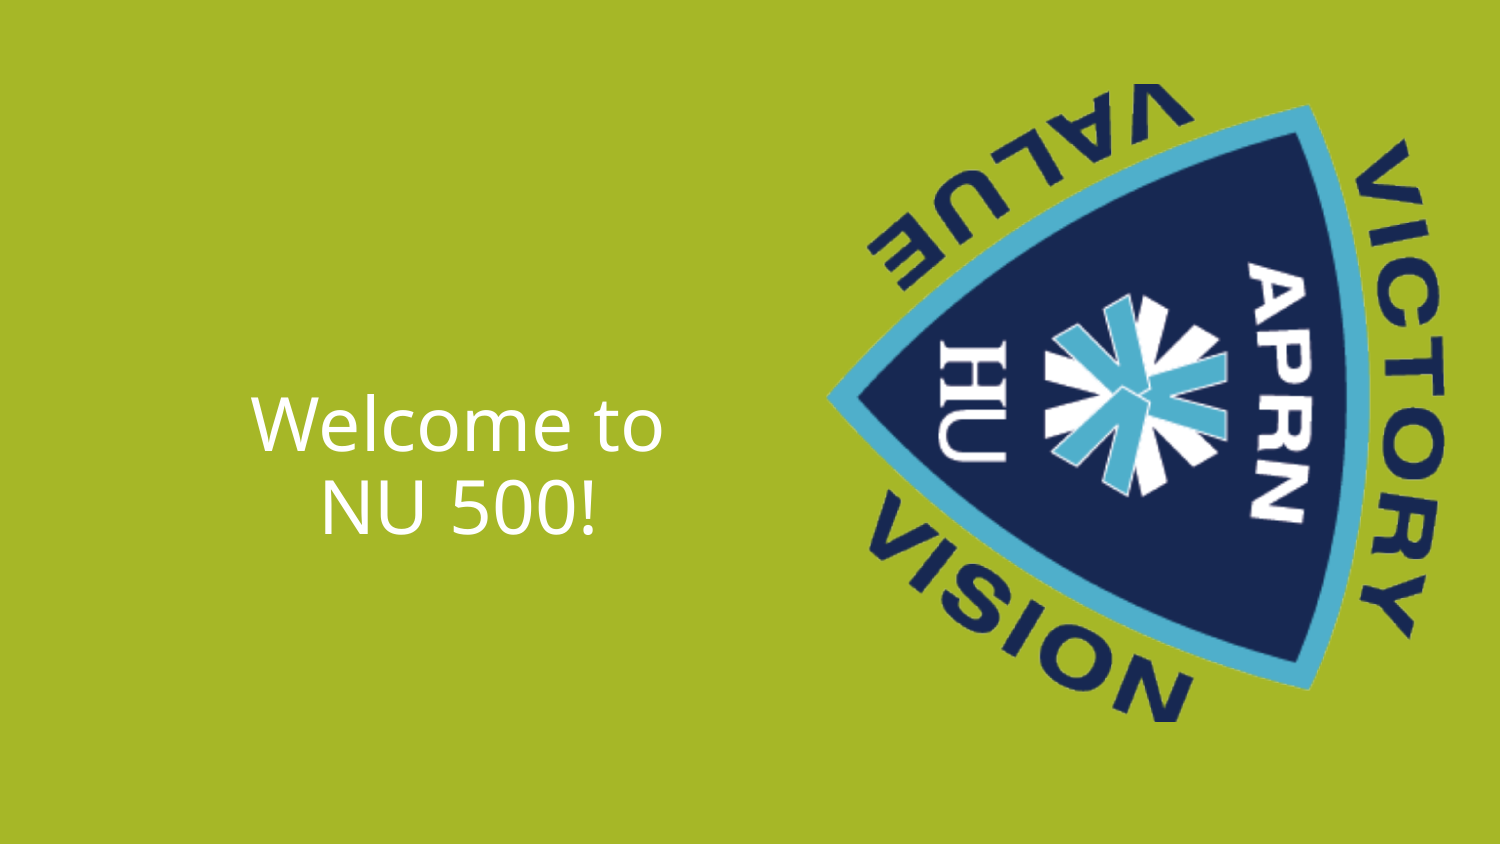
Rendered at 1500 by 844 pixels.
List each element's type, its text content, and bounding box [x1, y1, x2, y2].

picture [825, 84, 1475, 819]
title Welcome to NU 500! [189, 383, 728, 527]
